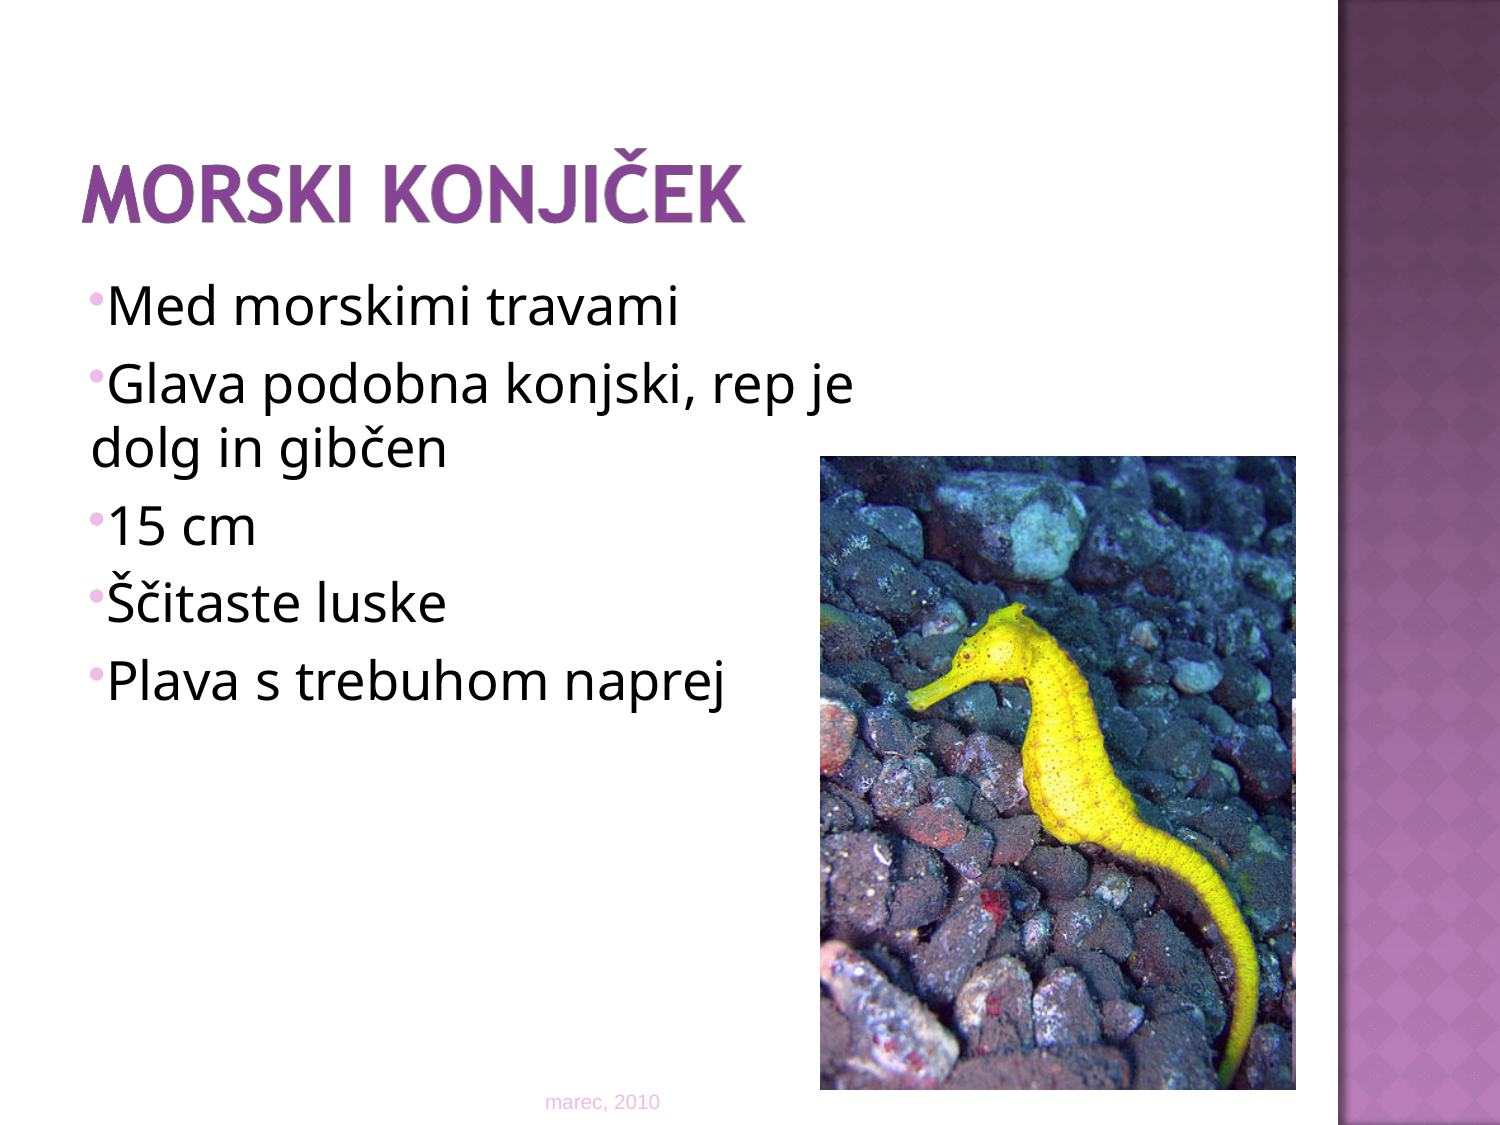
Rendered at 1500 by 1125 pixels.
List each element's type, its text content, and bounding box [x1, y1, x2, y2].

picture [820, 456, 1296, 1090]
text_box marec, 2010 [74, 1075, 675, 1114]
text_box Med morskimi travami Glava podobna konjski, rep je dolg in gibčen 15 cm Ščitaste luske Plava s trebuhom naprej [74, 263, 961, 1090]
picture [34, 52, 1264, 241]
picture [1337, 0, 1500, 1125]
